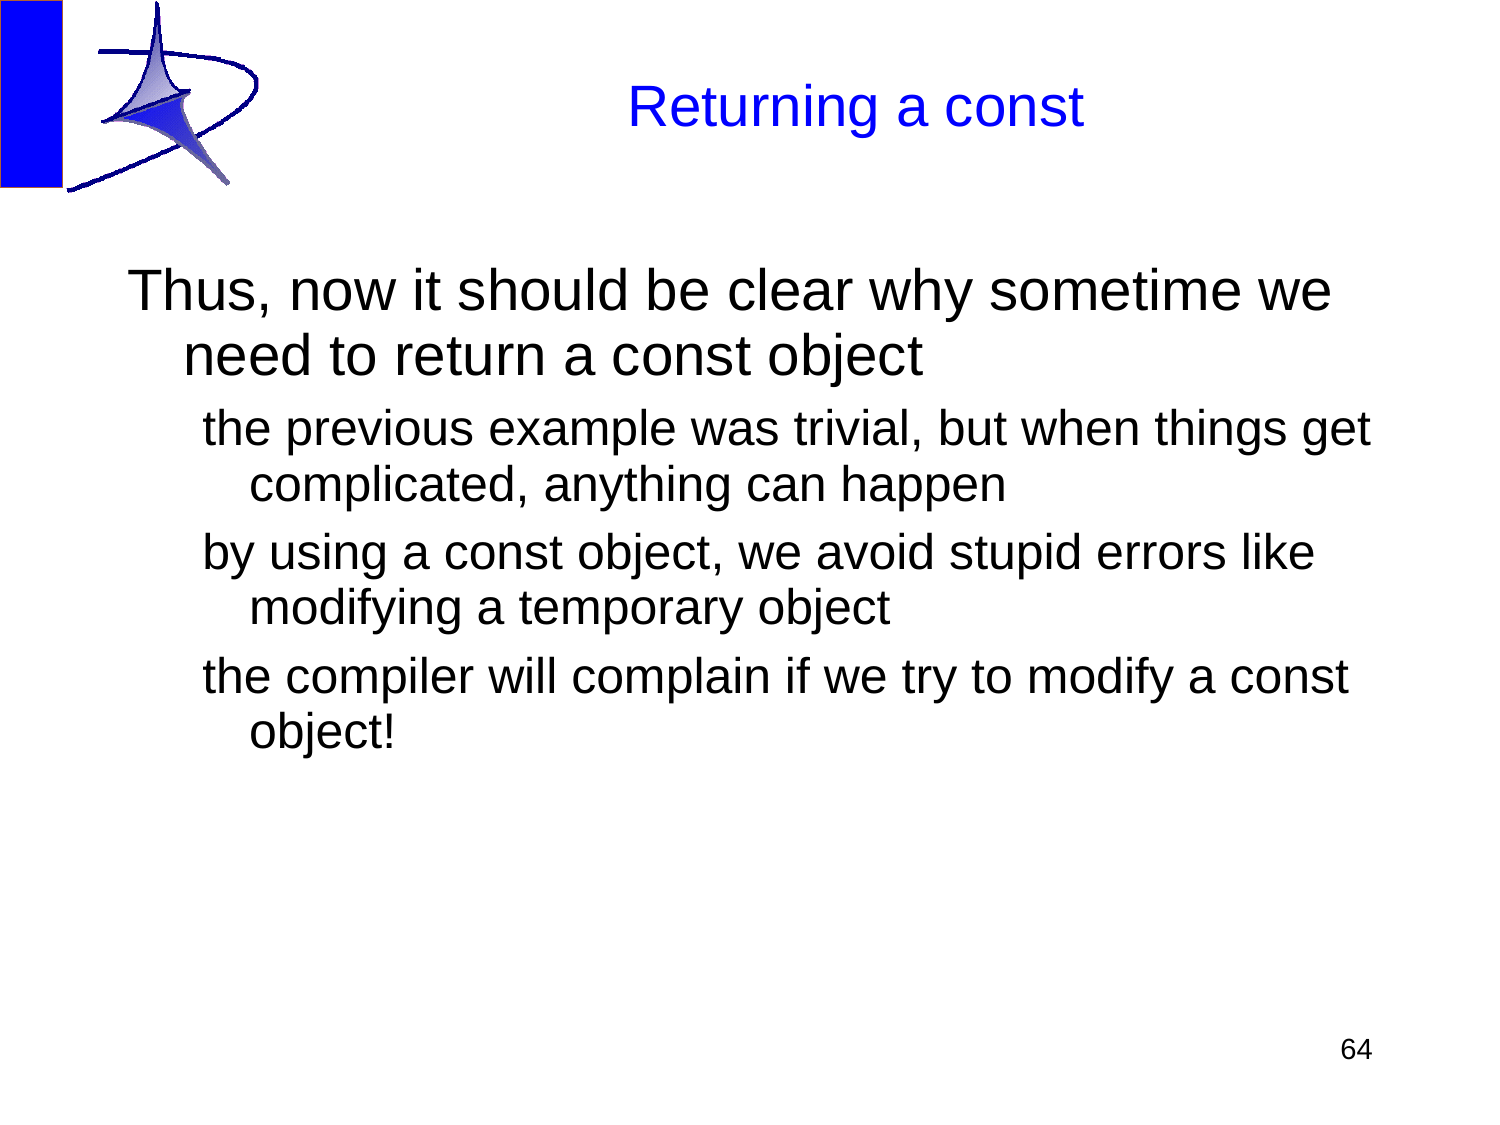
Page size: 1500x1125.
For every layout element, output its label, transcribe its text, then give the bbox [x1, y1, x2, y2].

title Returning a const [262, 24, 1450, 188]
list Thus, now it should be clear why sometime we need to return a const object the previous example was trivial, but when things get complicated, anything can happen by using a const object, we avoid stupid errors like modifying a temporary object the compiler will complain if we try to modify a const object! [112, 249, 1450, 889]
picture [62, 0, 263, 197]
